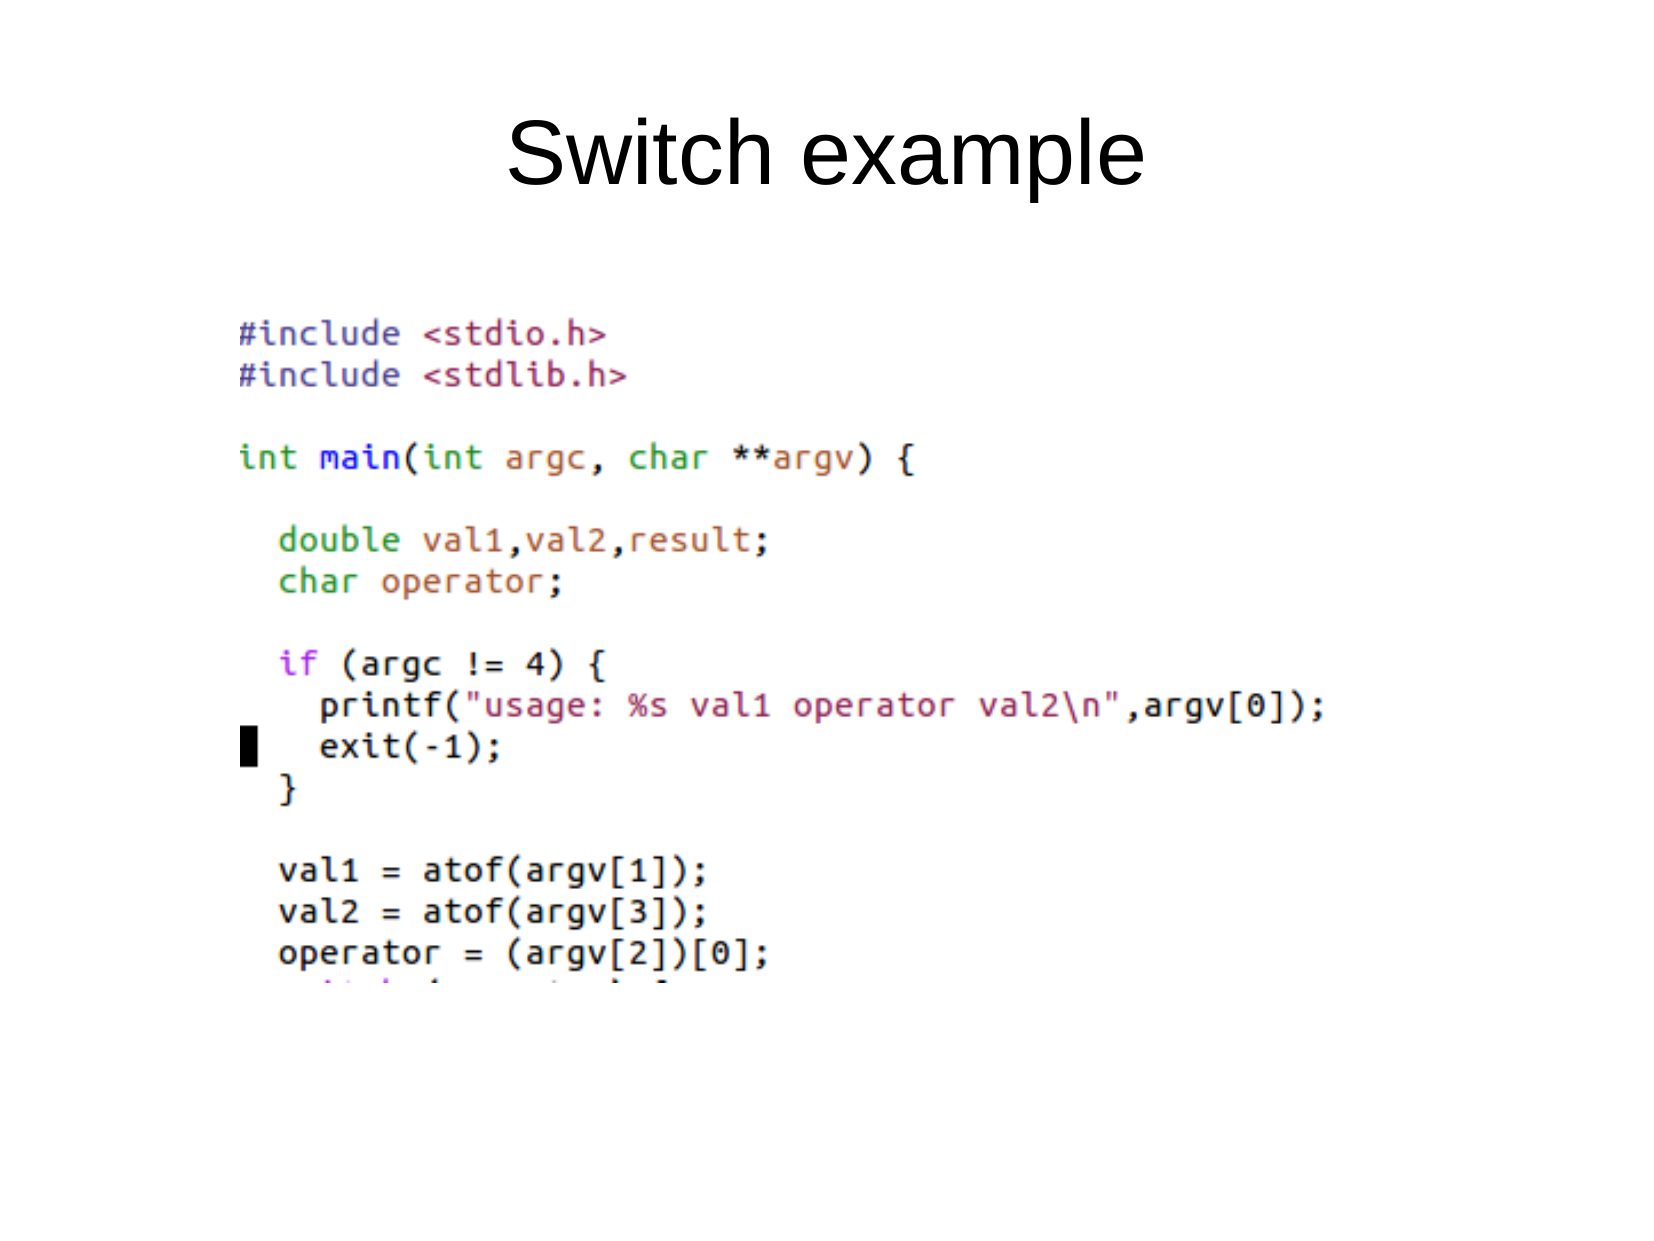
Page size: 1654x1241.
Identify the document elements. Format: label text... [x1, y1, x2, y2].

picture [240, 316, 1414, 983]
title Switch example [82, 49, 1571, 257]
